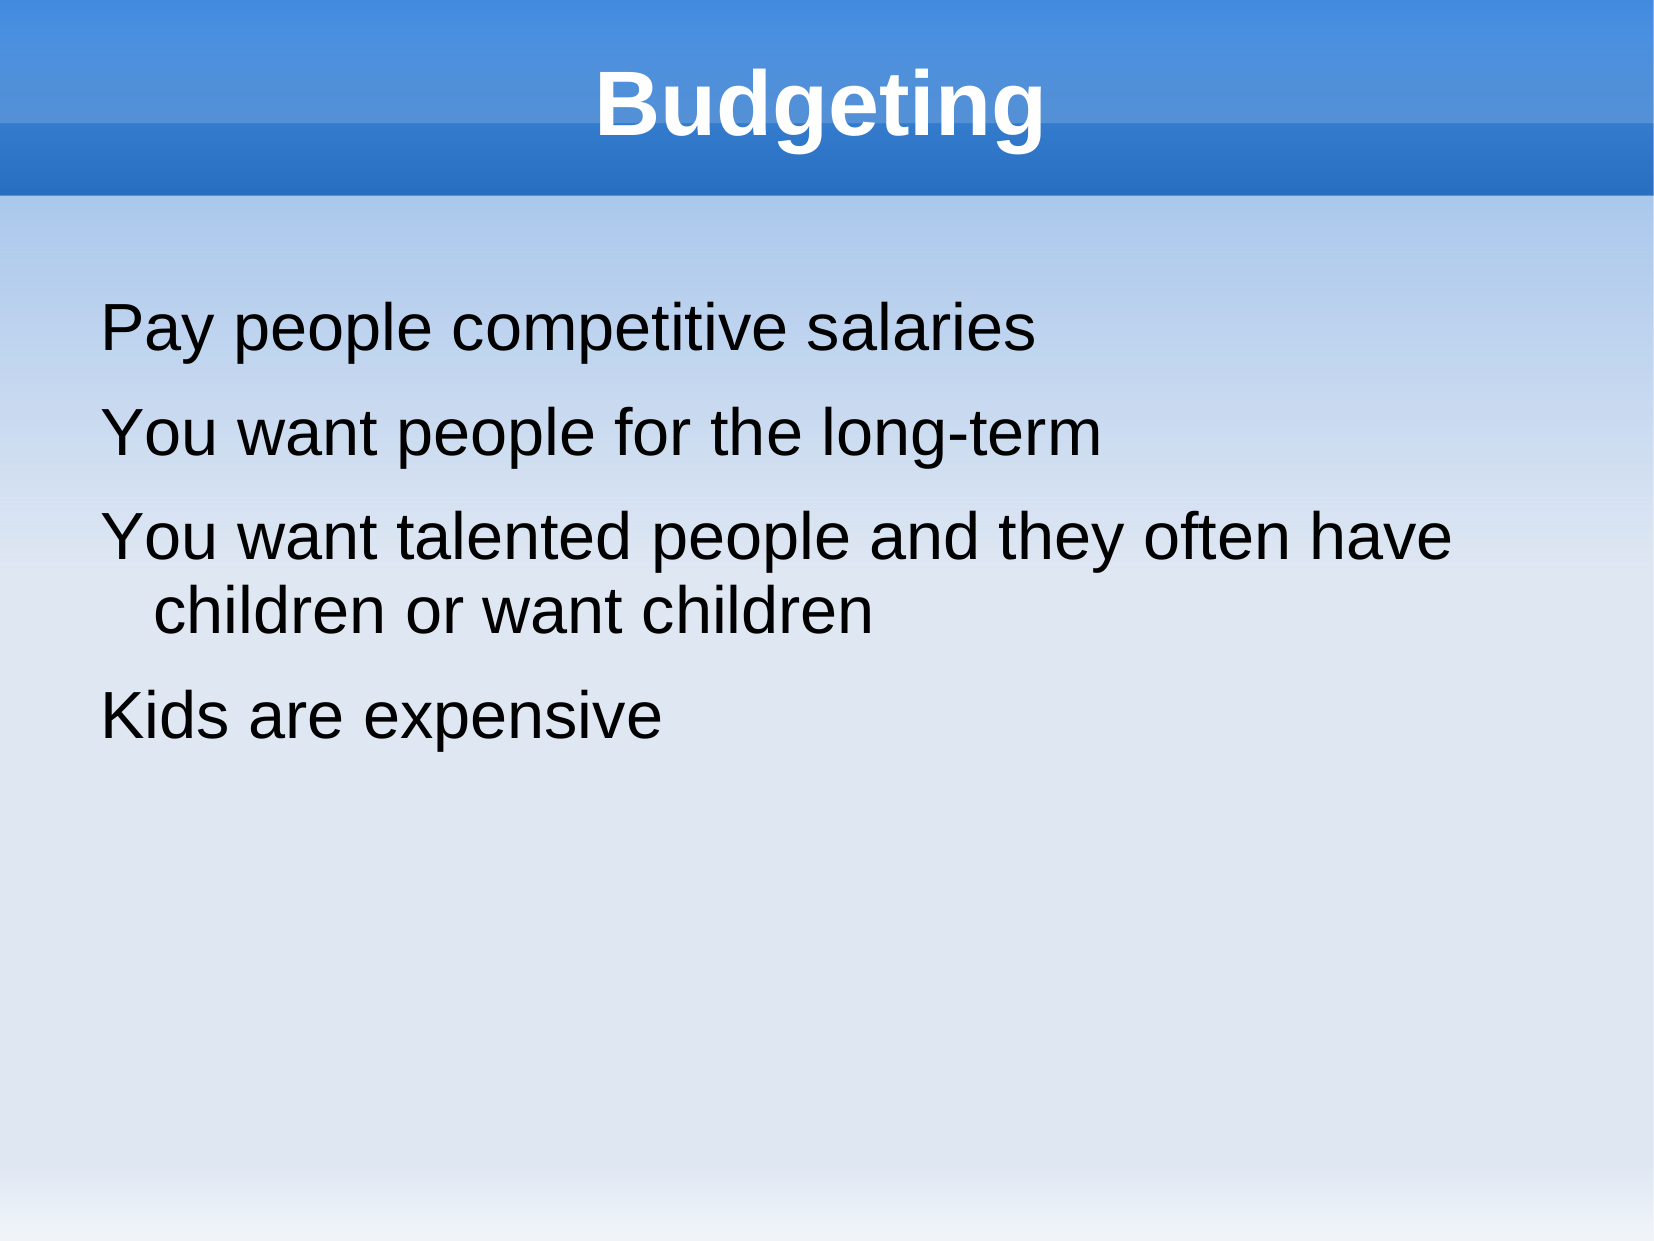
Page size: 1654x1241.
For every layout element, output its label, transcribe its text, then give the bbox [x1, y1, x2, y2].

picture [0, 0, 1654, 1241]
list Pay people competitive salaries You want people for the long-term You want talented people and they often have children or want children Kids are expensive [82, 290, 1571, 1094]
title Budgeting [76, 7, 1565, 200]
